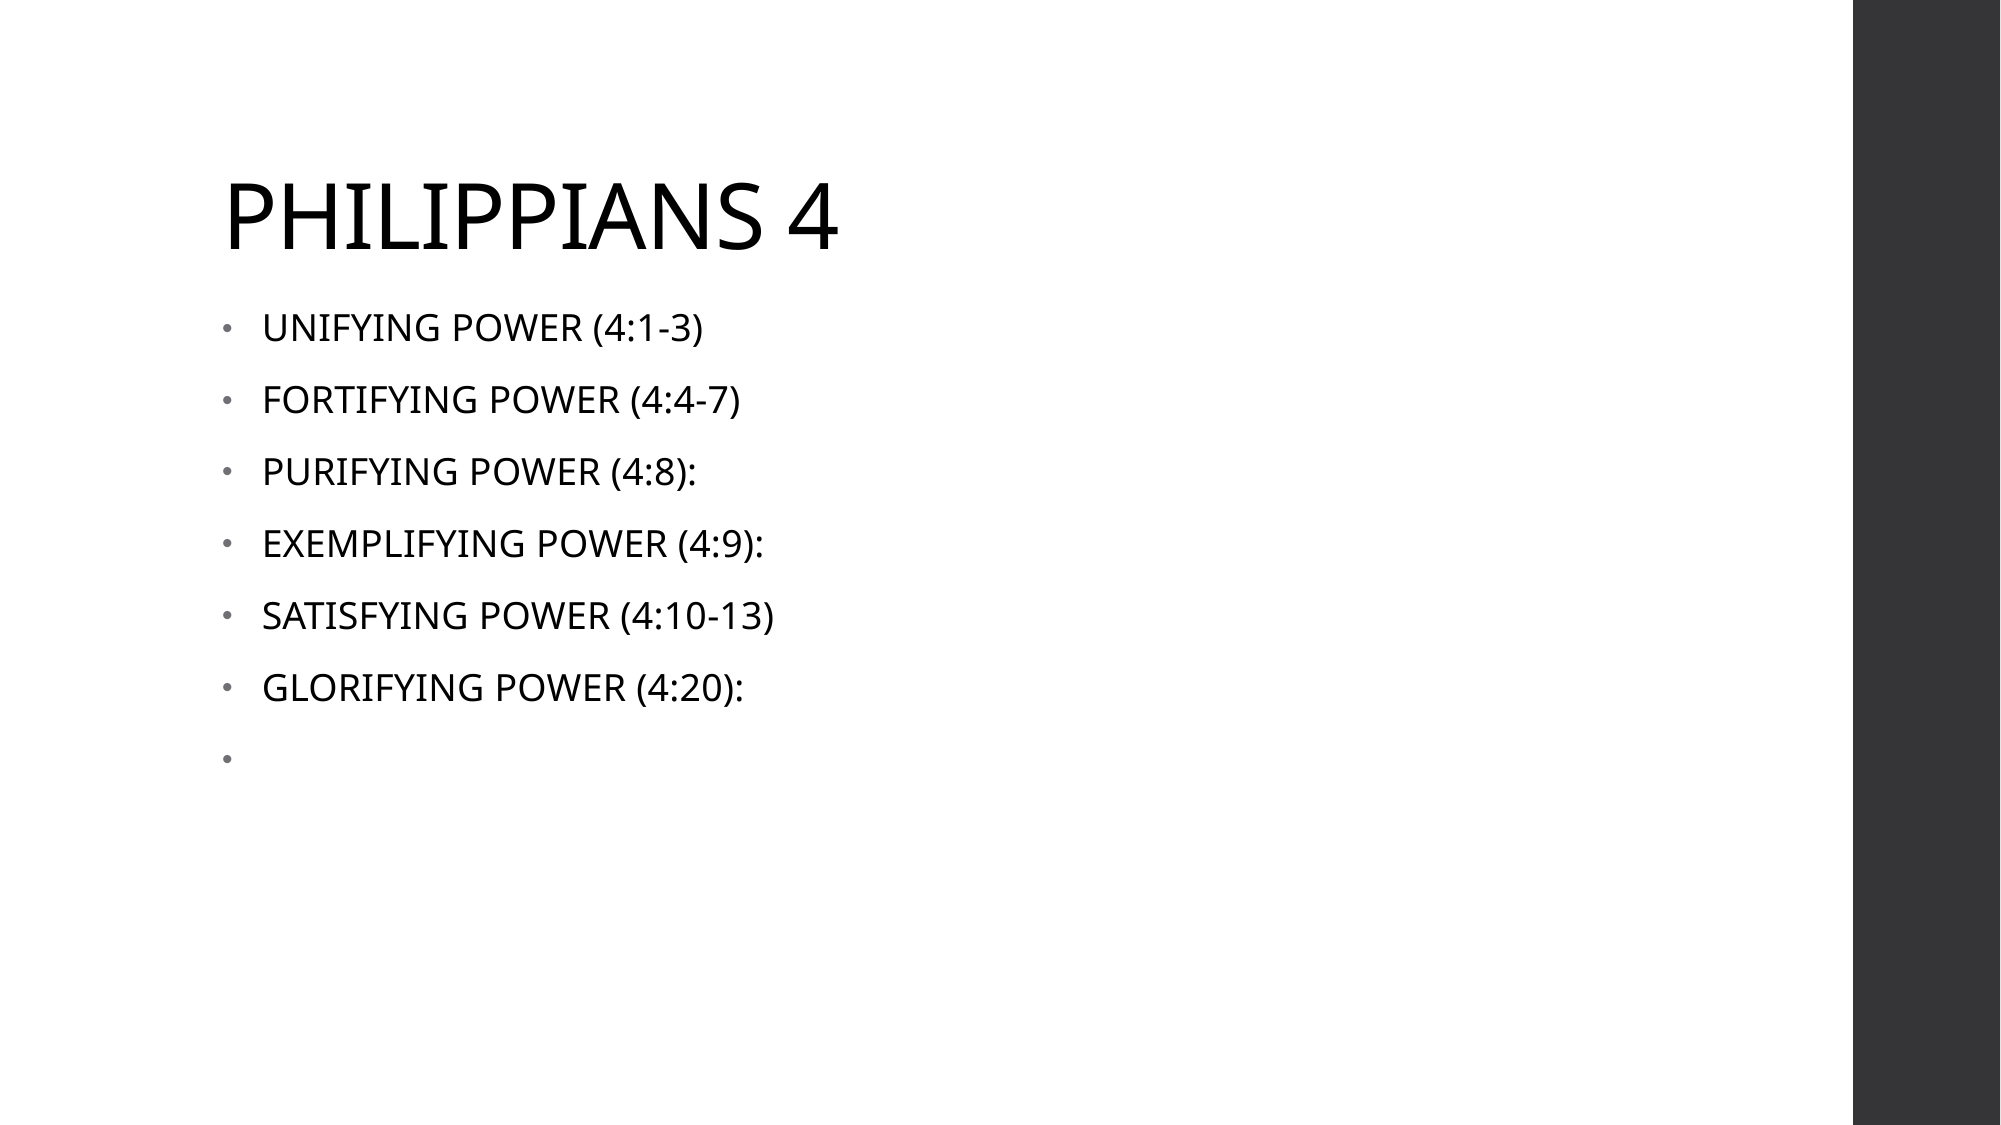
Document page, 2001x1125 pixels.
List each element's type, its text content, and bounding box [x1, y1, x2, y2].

list UNIFYING POWER (4:1-3) FORTIFYING POWER (4:4-7) PURIFYING POWER (4:8): EXEMPLIFYING POWER (4:9): SATISFYING POWER (4:10-13) GLORIFYING POWER (4:20): [206, 299, 1617, 1014]
title PHILIPPIANS 4 [206, 60, 1797, 278]
